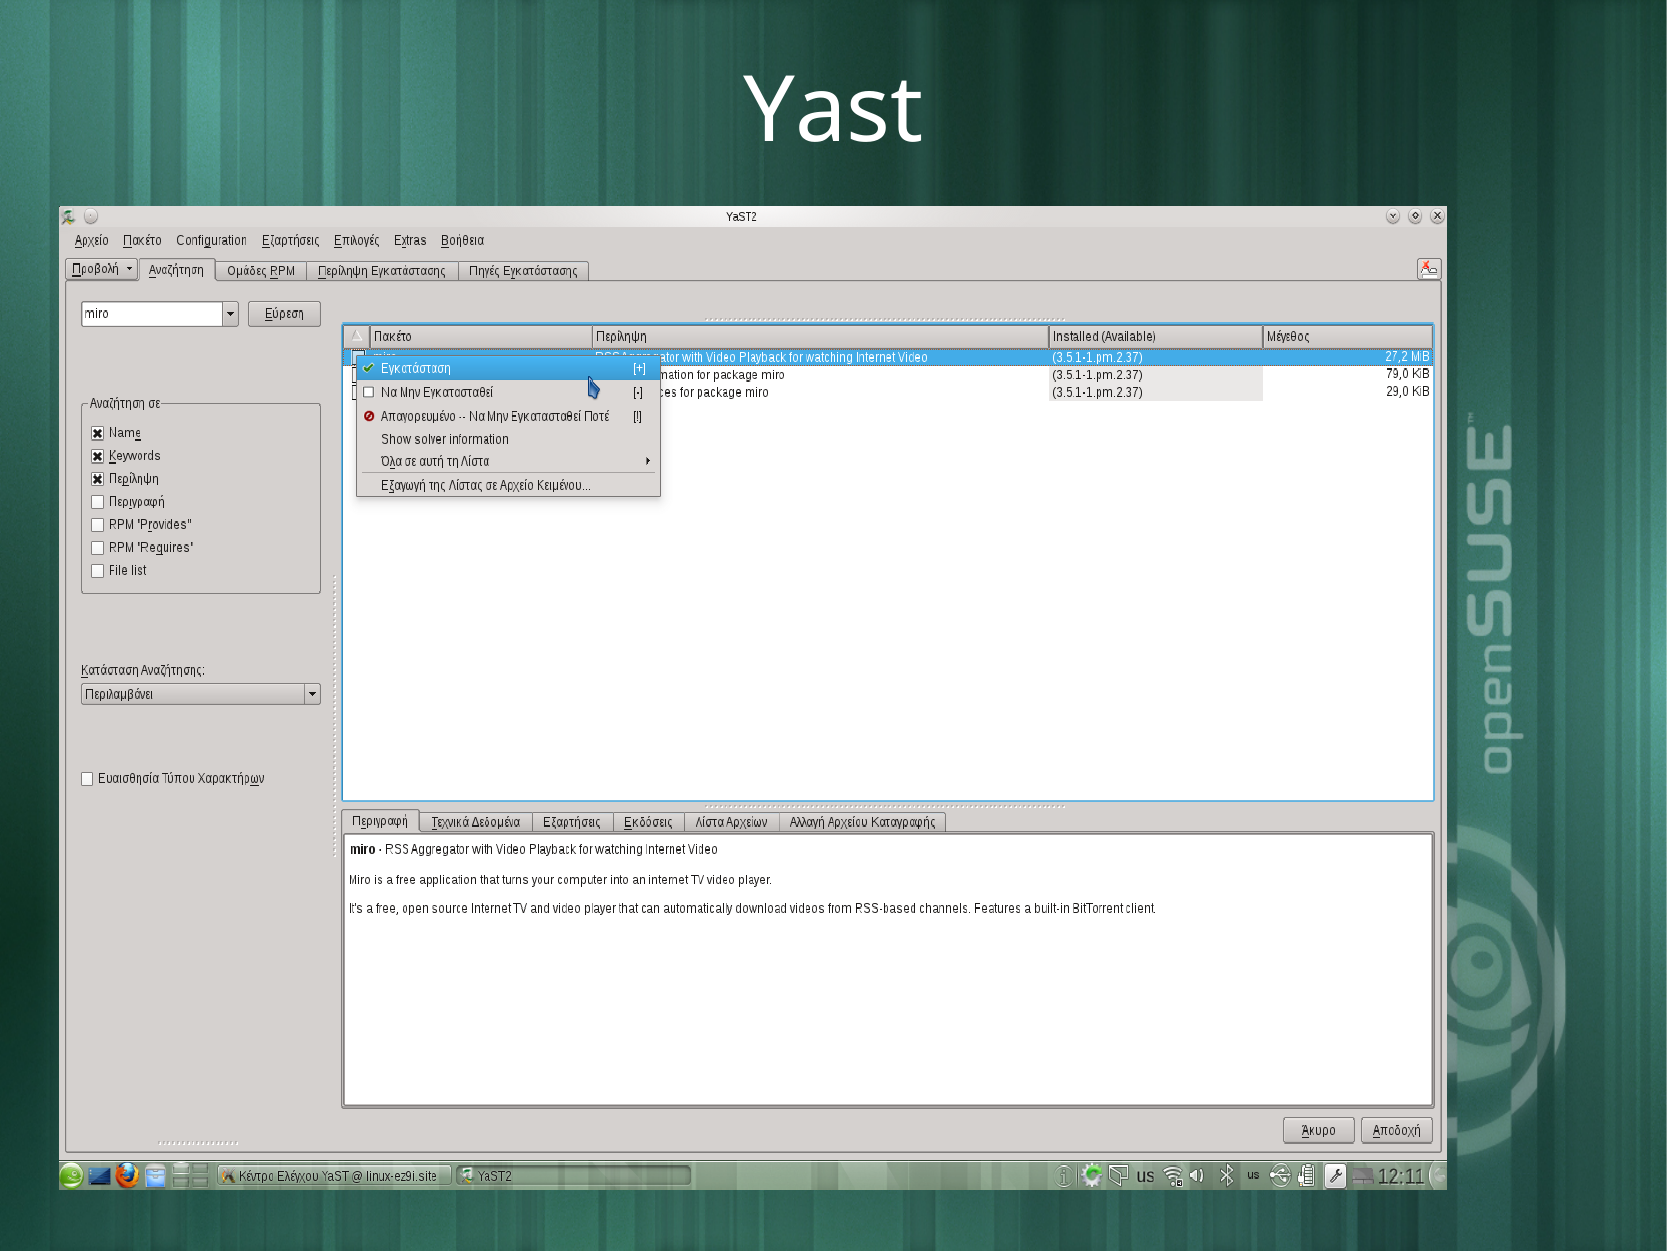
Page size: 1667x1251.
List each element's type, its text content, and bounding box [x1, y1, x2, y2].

list [38, 295, 1625, 1196]
title Yast [40, 50, 1627, 201]
picture [0, 0, 1667, 1251]
